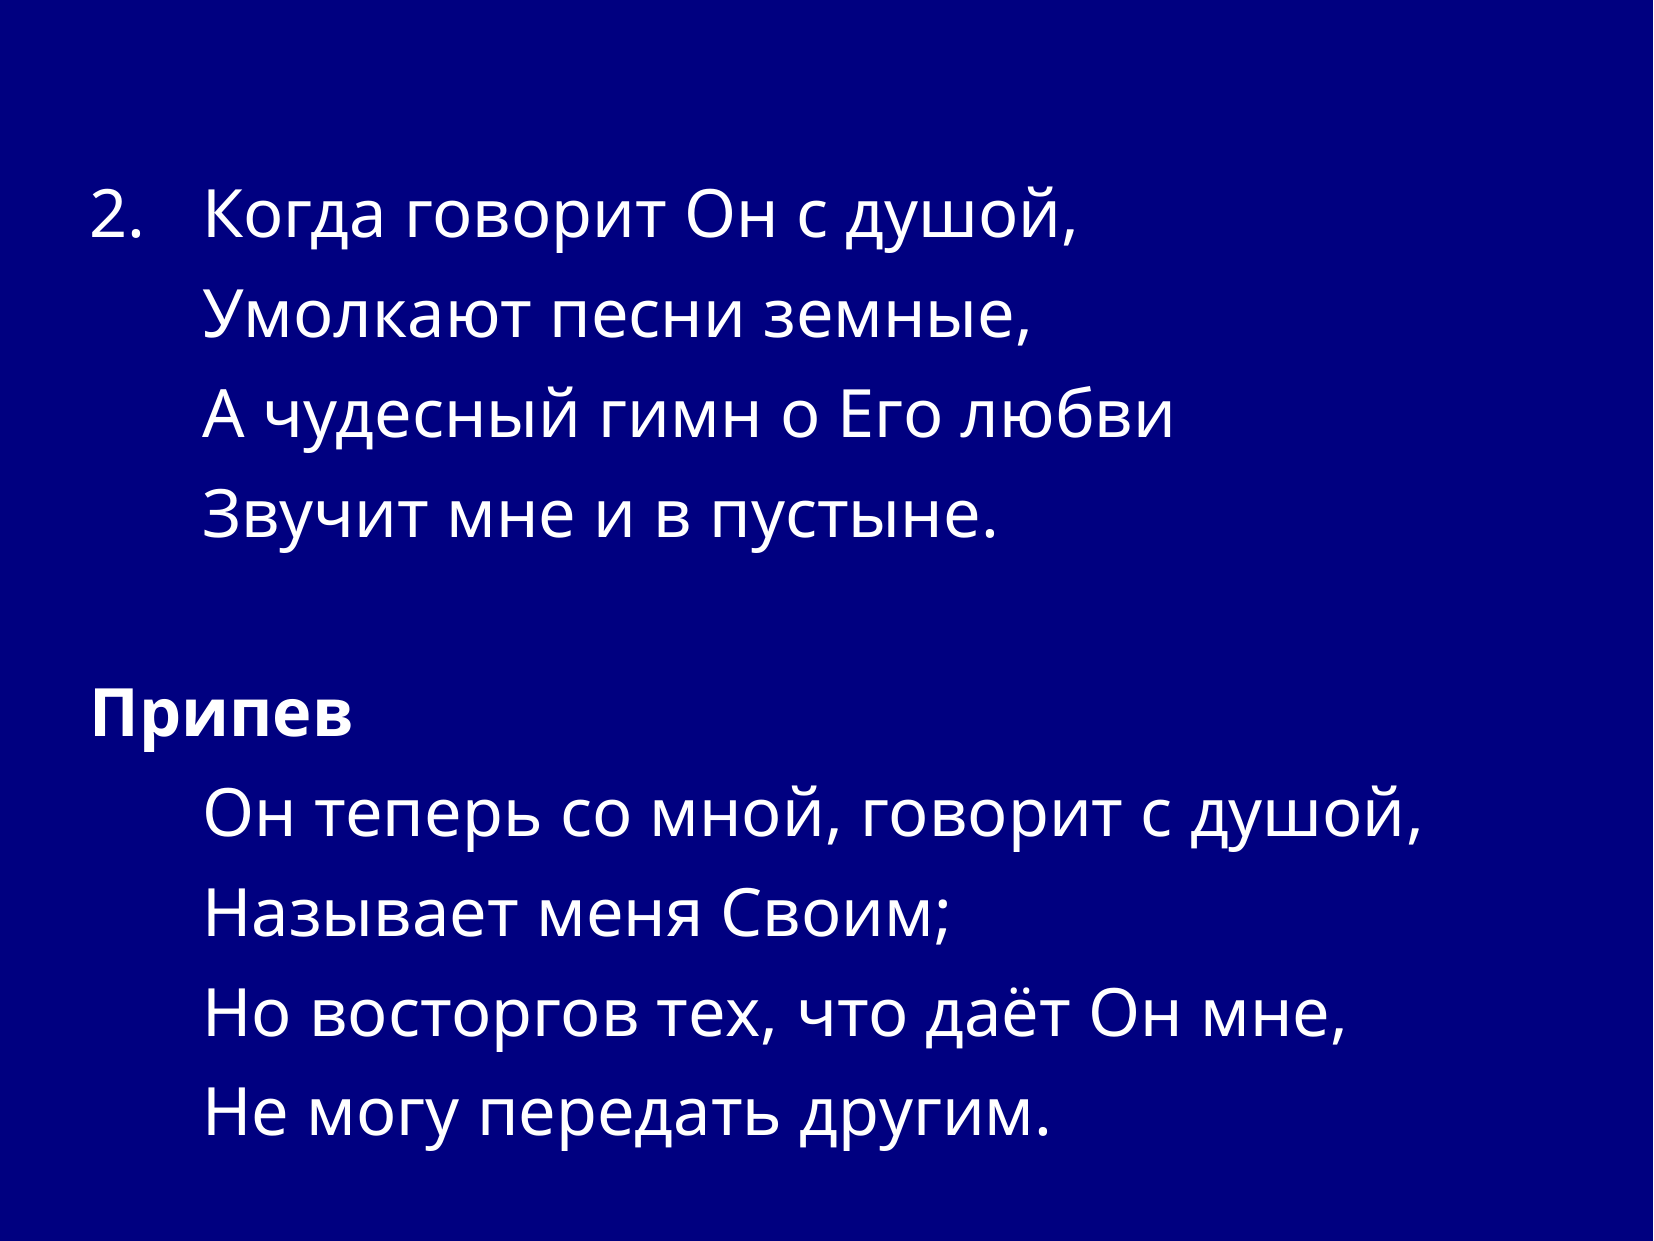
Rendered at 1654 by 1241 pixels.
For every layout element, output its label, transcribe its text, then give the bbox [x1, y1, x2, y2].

text_box 2. Когда говорит Он с душой, Умолкают песни земные, А чудесный гимн о Его любви Звучит мне и в пустыне. Припев Он теперь со мной, говорит с душой, Называет меня Своим; Но восторгов тех, что даёт Он мне, Не могу передать другим. [75, 150, 1576, 1163]
